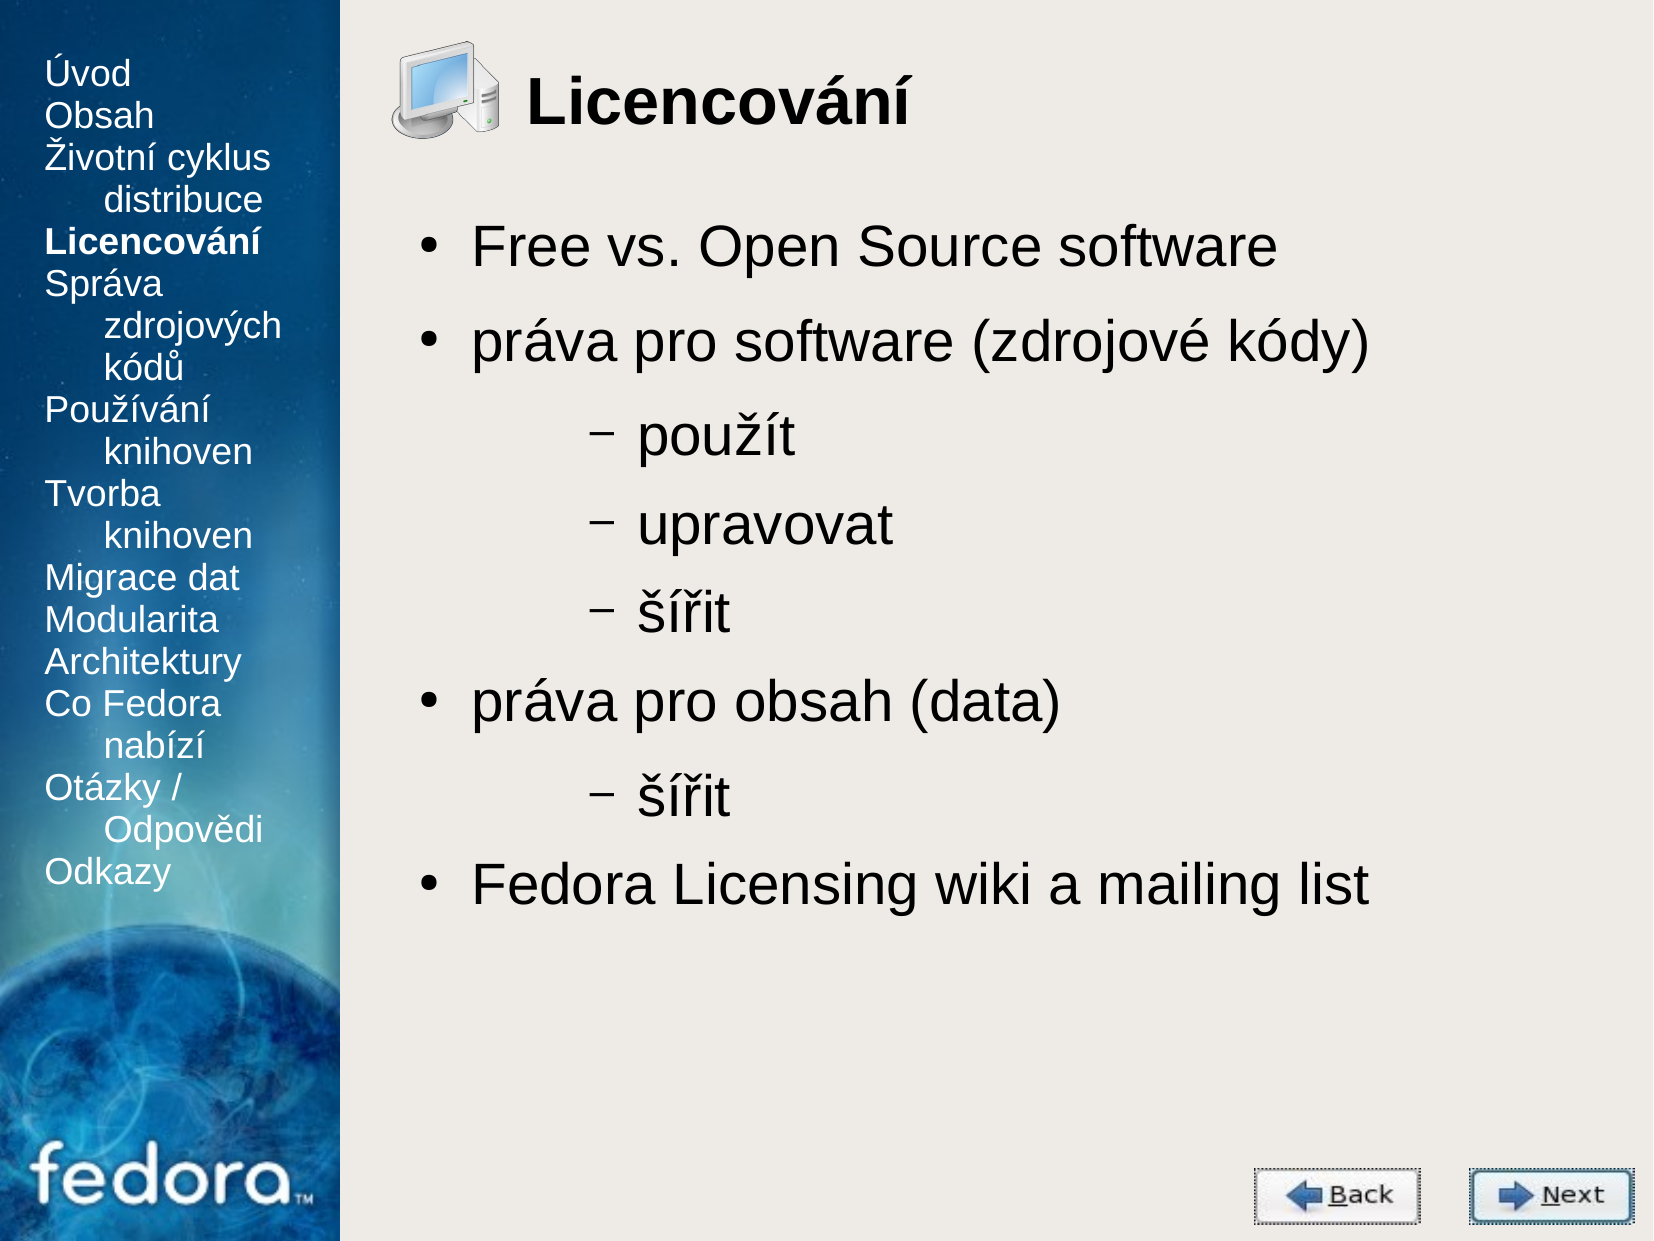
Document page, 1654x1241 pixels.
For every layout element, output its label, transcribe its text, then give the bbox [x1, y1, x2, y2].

picture [0, 0, 1654, 1241]
text_box Licencování [511, 56, 1316, 147]
text_box Úvod Obsah Životní cyklus distribuce Licencování Správa zdrojových kódů Používání knihoven Tvorba knihoven Migrace dat Modularita Architektury Co Fedora nabízí Otázky / Odpovědi Odkazy [29, 45, 327, 901]
list Free vs. Open Source software práva pro software (zdrojové kódy) použít upravovat šířit práva pro obsah (data) šířit Fedora Licensing wiki a mailing list [400, 213, 1617, 1130]
